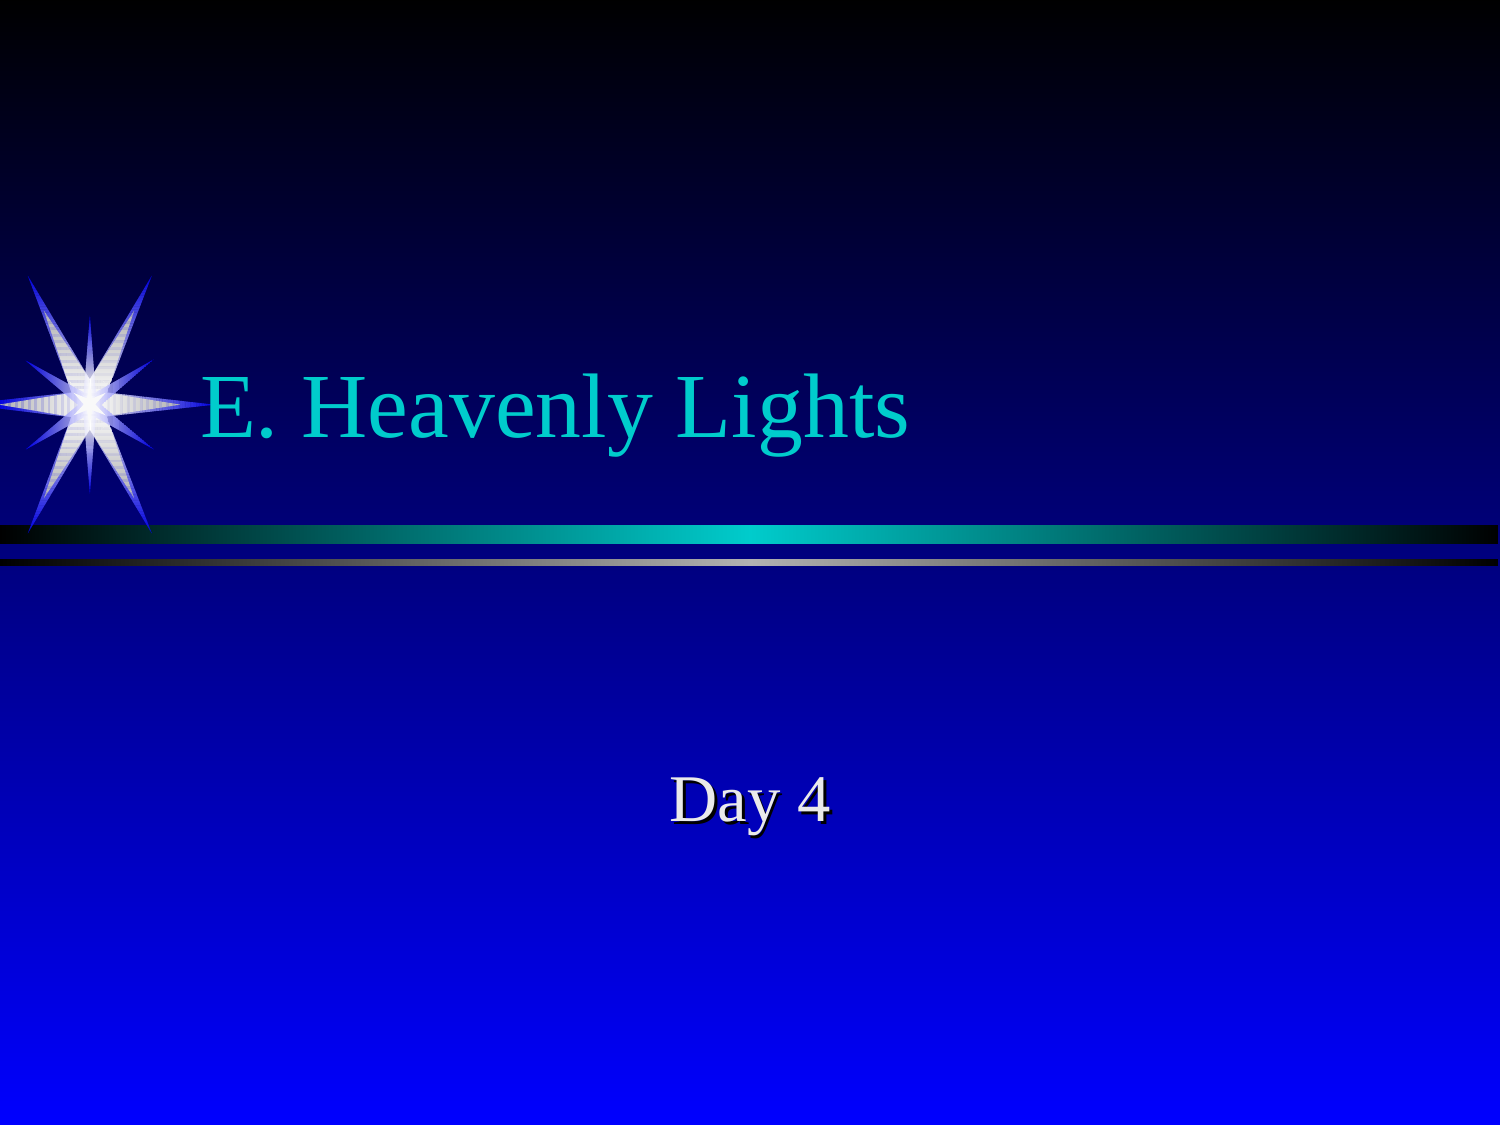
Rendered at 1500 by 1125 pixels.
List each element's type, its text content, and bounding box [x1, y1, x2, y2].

title E. Heavenly Lights [200, 312, 1476, 501]
subtitle Day 4 [75, 600, 1425, 999]
